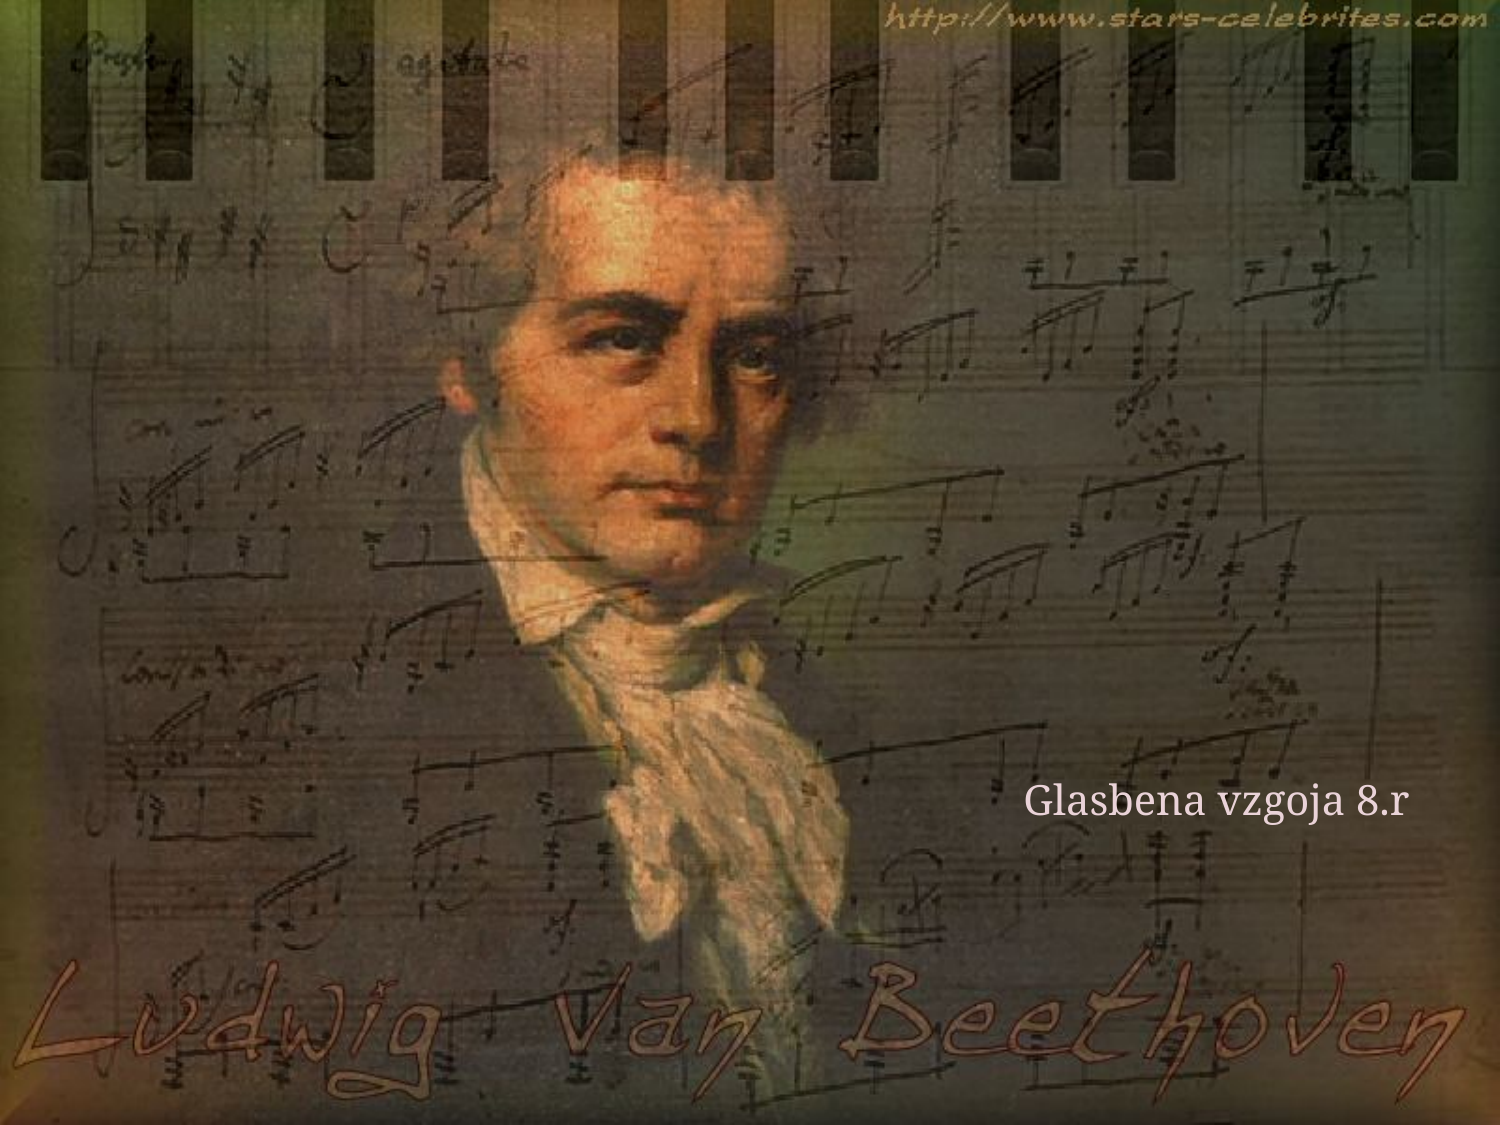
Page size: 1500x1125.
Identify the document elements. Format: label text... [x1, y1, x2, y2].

text_box Glasbena vzgoja 8.r [933, 716, 1500, 831]
picture [0, 0, 1500, 1125]
